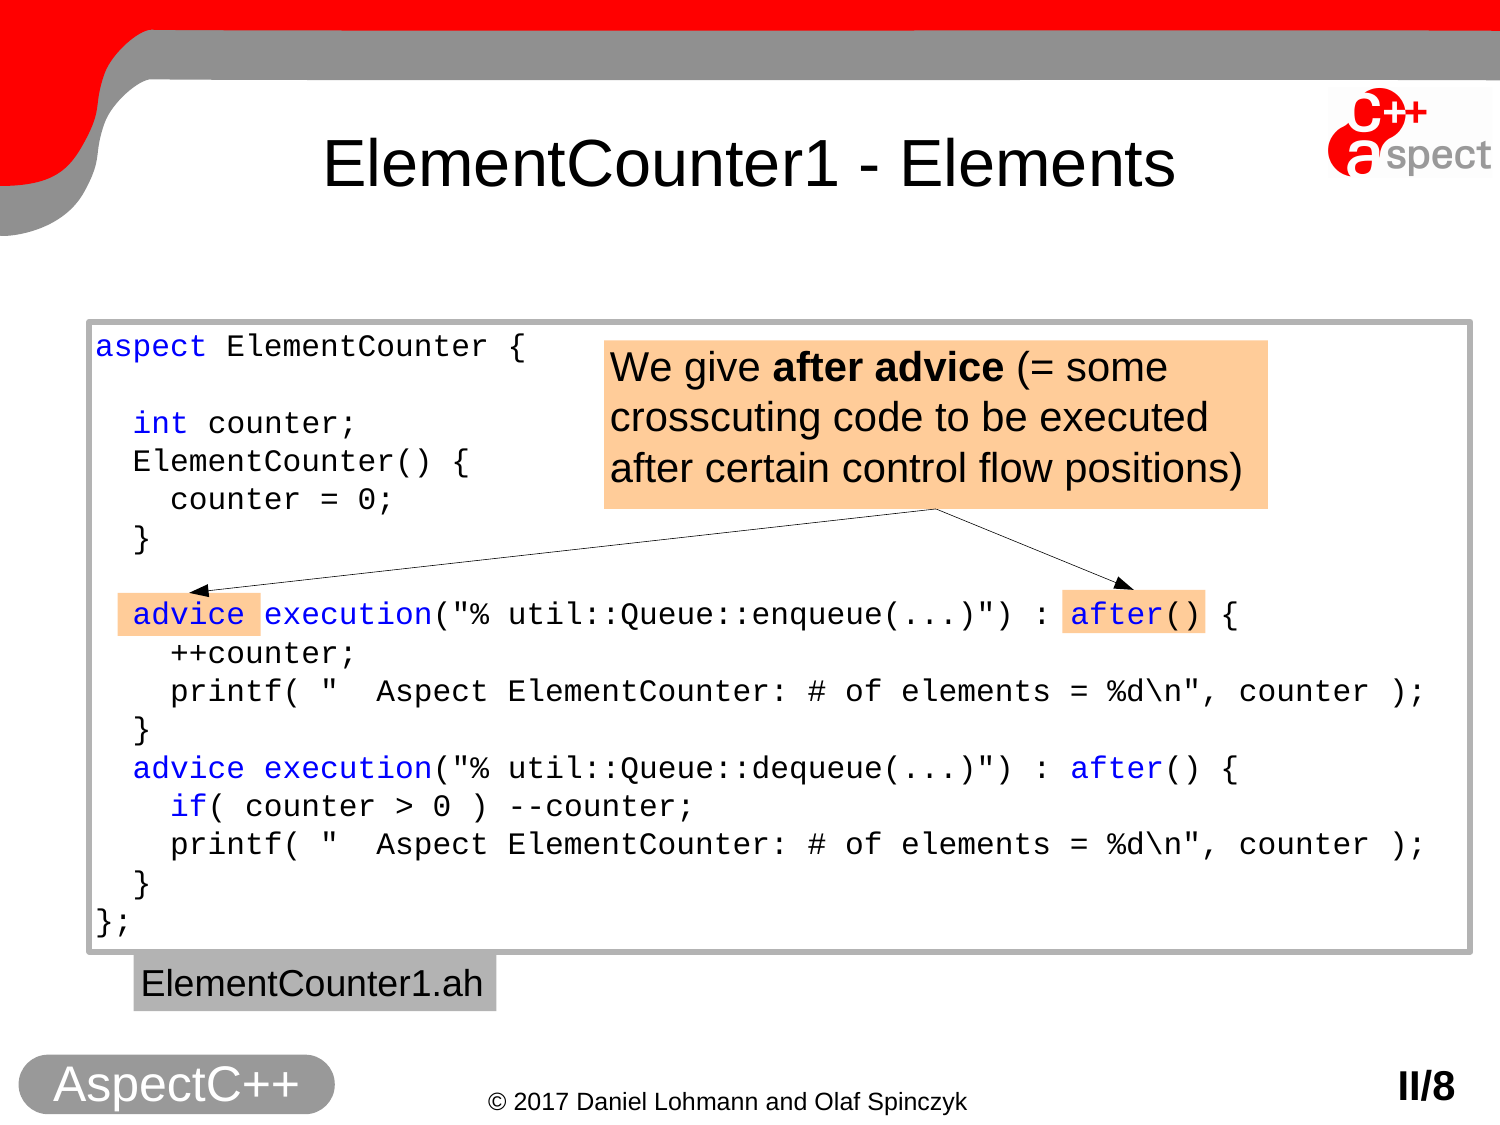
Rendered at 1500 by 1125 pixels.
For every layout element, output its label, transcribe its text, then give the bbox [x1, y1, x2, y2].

title ElementCounter1 - Elements [112, 98, 1388, 223]
text_box aspect ElementCounter { int counter; ElementCounter() { counter = 0; } advice execution("% util::Queue::enqueue(...)") : after() { ++counter; printf( " Aspect ElementCounter: # of elements = %d\n", counter ); } advice execution("% util::Queue::dequeue(...)") : after() { if( counter > 0 ) --counter; printf( " Aspect ElementCounter: # of elements = %d\n", counter ); } }; [89, 321, 1471, 952]
text_box ElementCounter1.ah [133, 955, 497, 1009]
text_box We give after advice (= some crosscuting code to be executed after certain control flow positions) [604, 340, 1268, 509]
